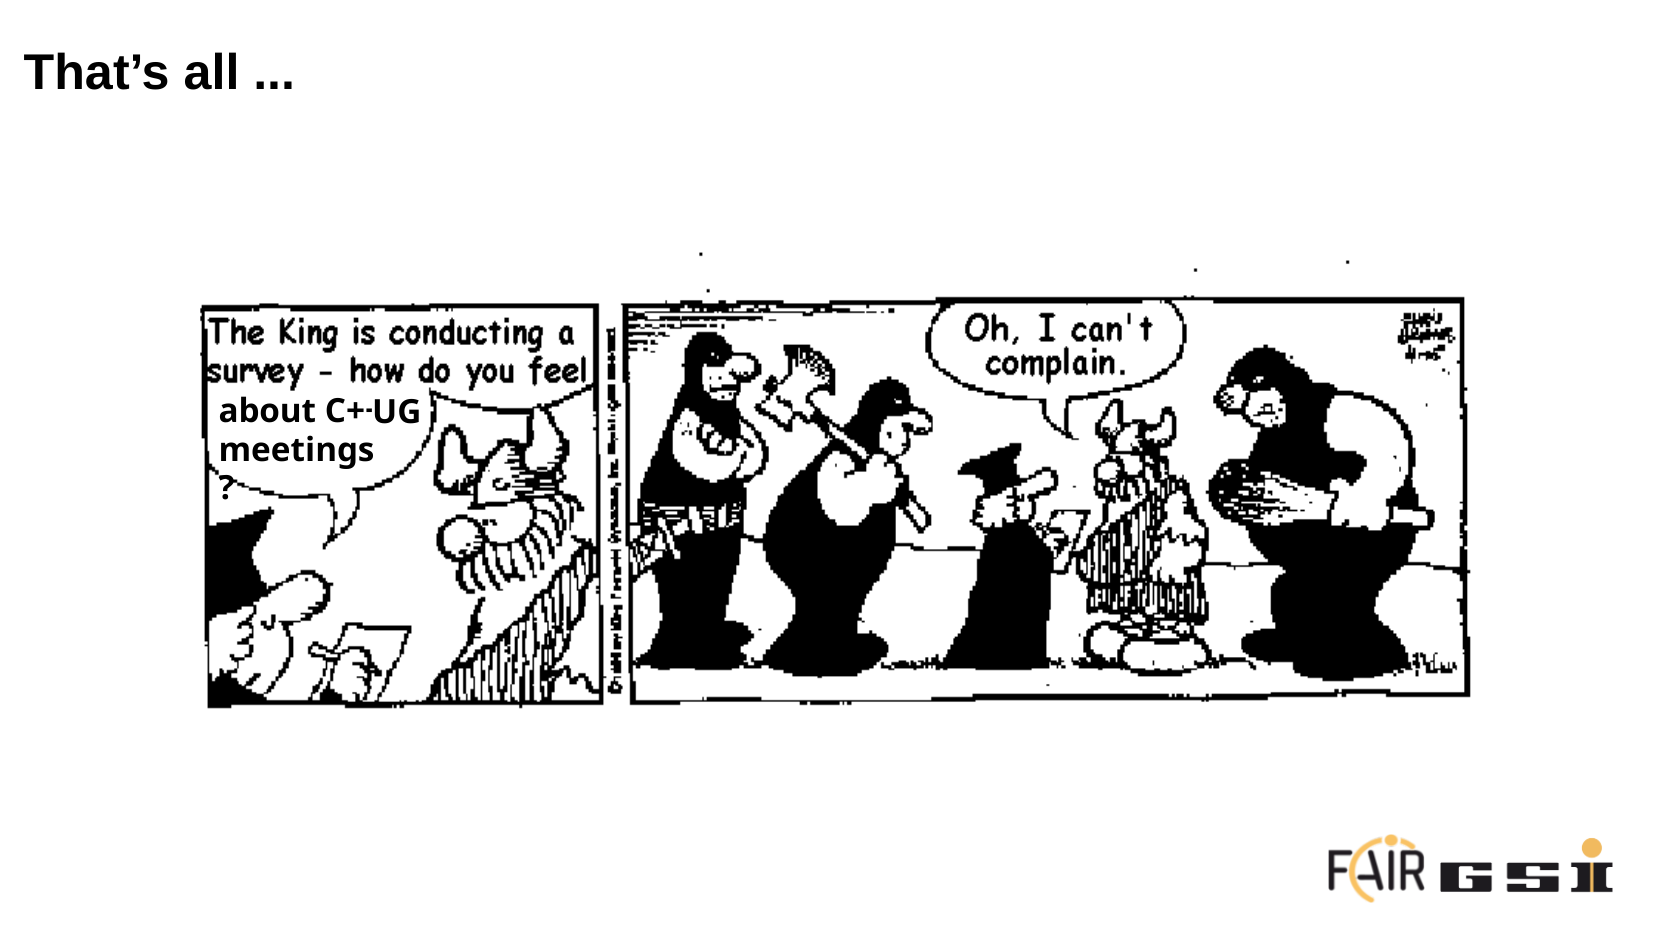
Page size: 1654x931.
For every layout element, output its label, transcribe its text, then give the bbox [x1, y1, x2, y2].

picture [168, 245, 1497, 729]
text_box UG [371, 387, 426, 435]
text_box about C++ meetings? [218, 394, 388, 476]
picture [1439, 836, 1615, 895]
title That’s all ... [23, 5, 1638, 139]
picture [1328, 833, 1425, 904]
